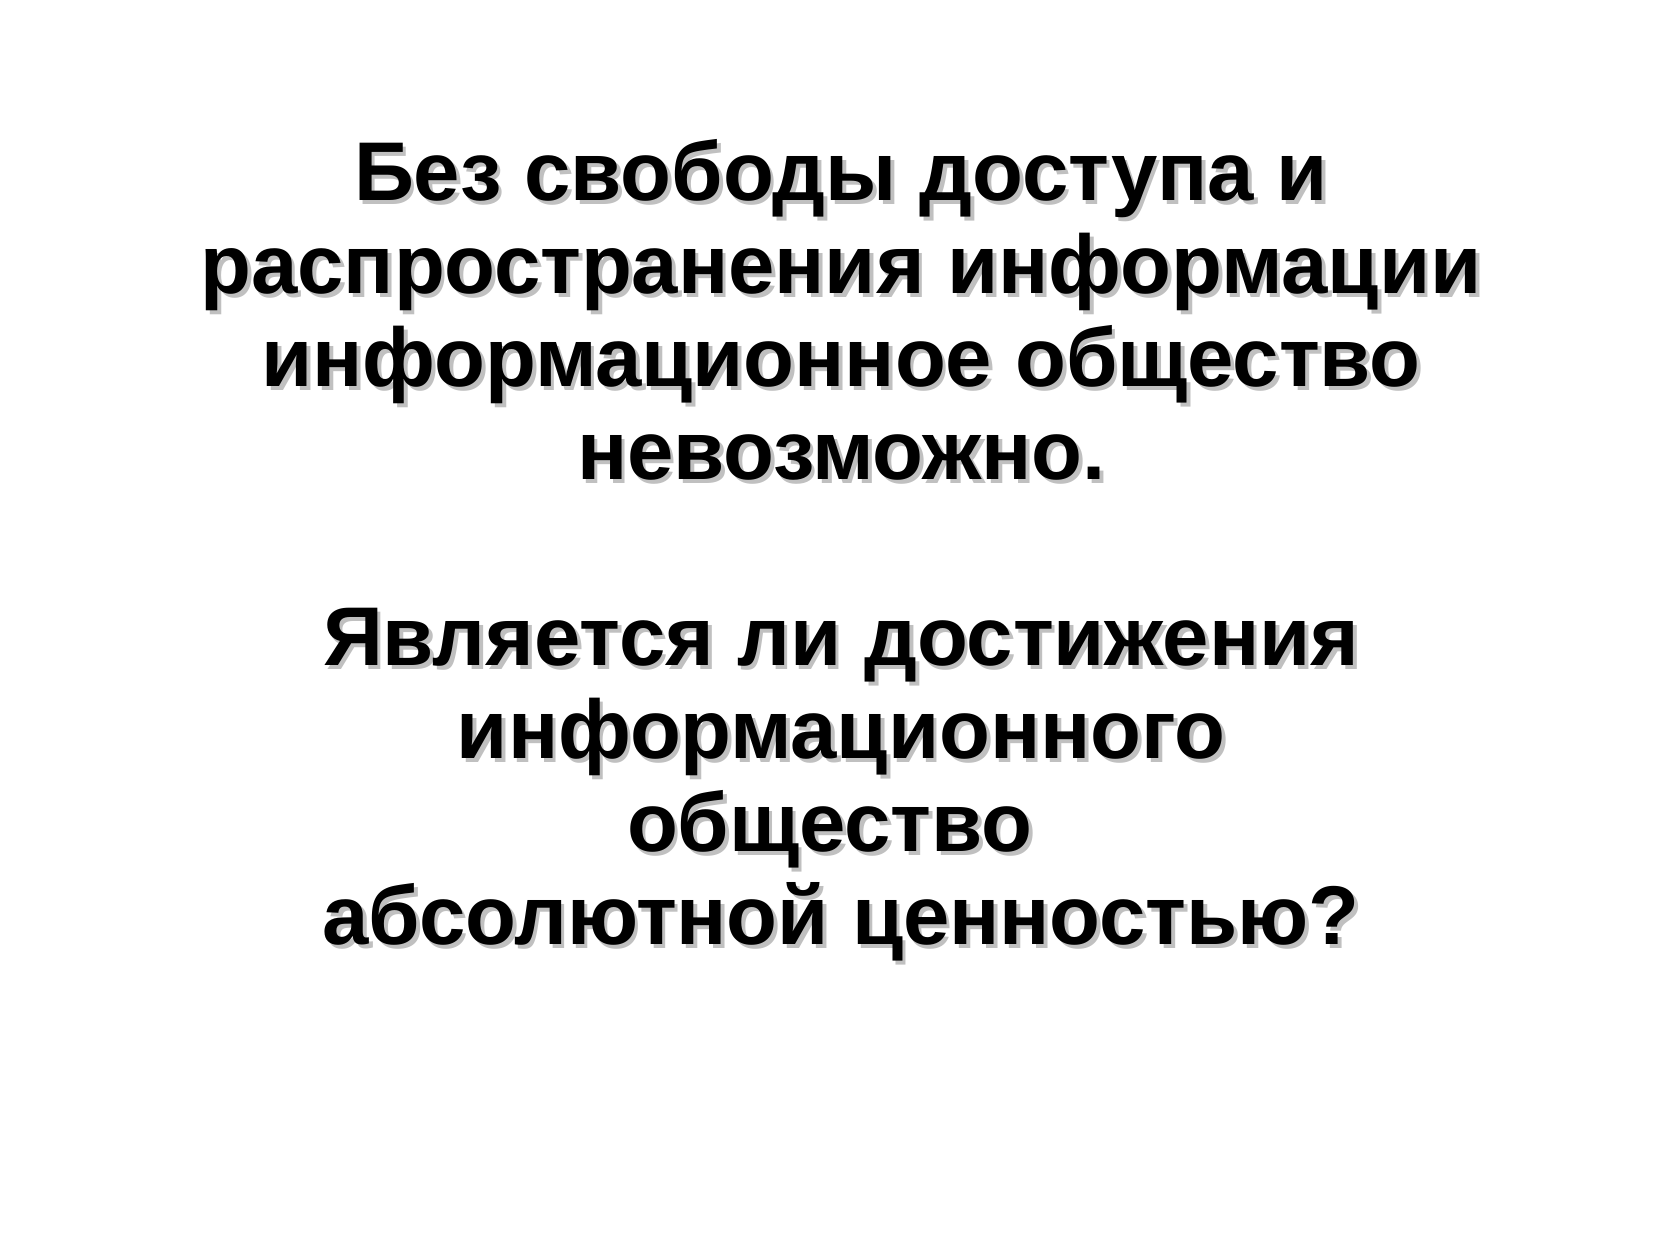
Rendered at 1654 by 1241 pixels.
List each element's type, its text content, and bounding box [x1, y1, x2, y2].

text_box Без свободы доступа и распространения информации информационное общество невозможно. Является ли достижения информационного общество абсолютной ценностью? [88, 118, 1595, 971]
